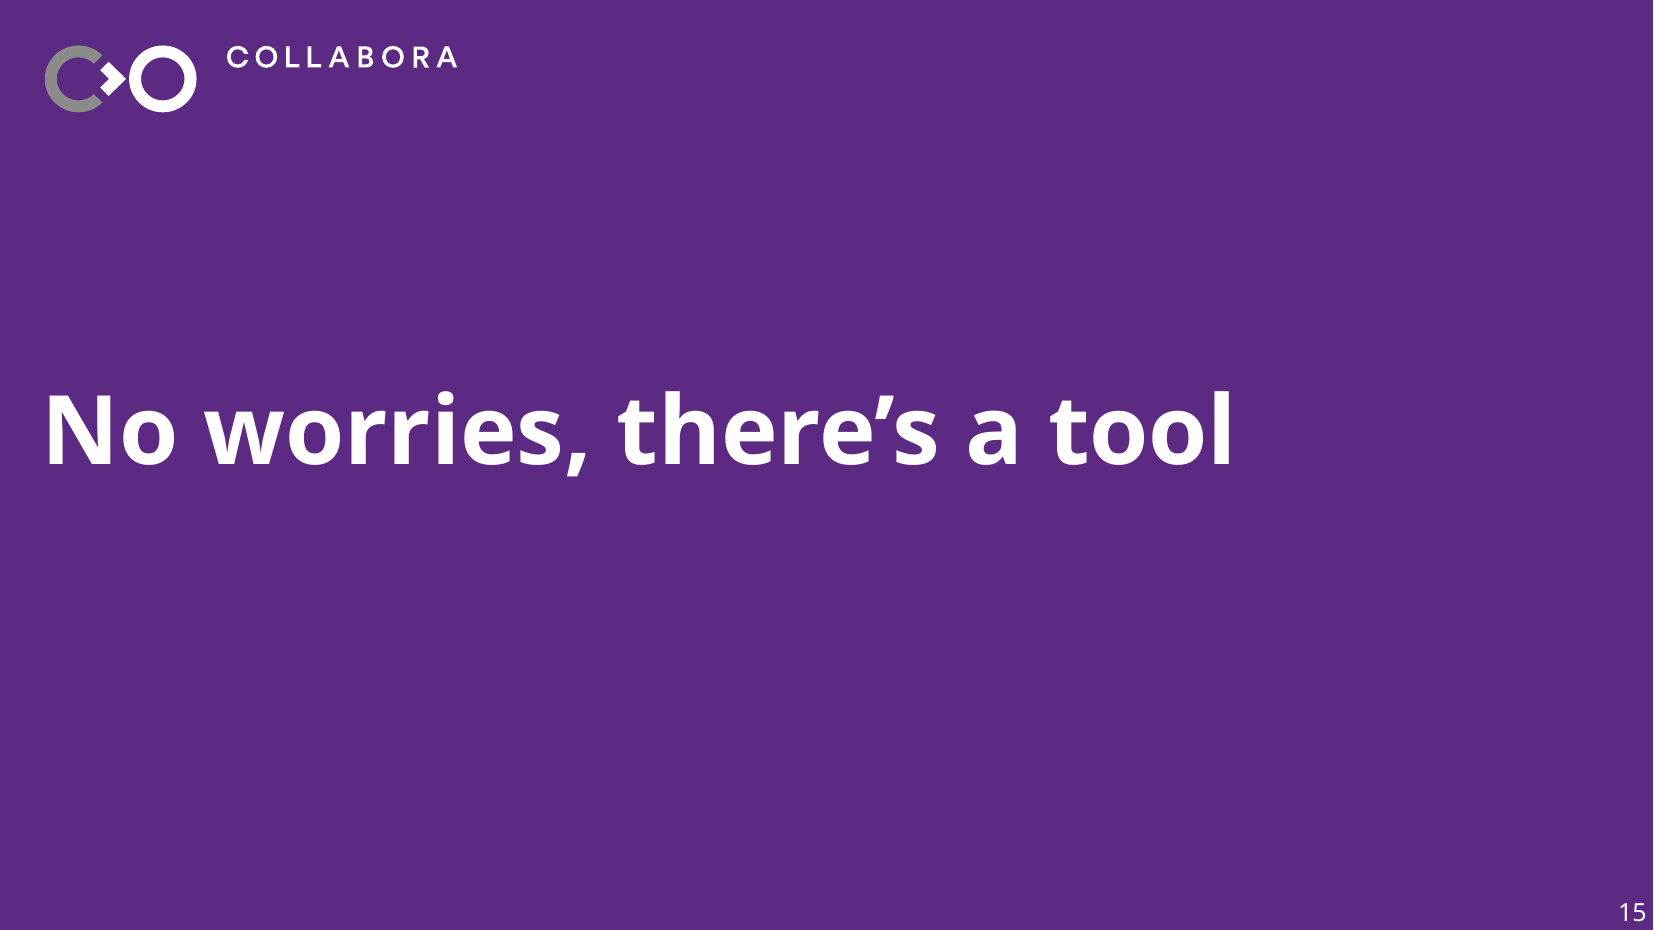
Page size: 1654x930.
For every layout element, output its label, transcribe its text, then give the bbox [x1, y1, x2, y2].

title No worries, there’s a tool [41, 315, 1529, 541]
